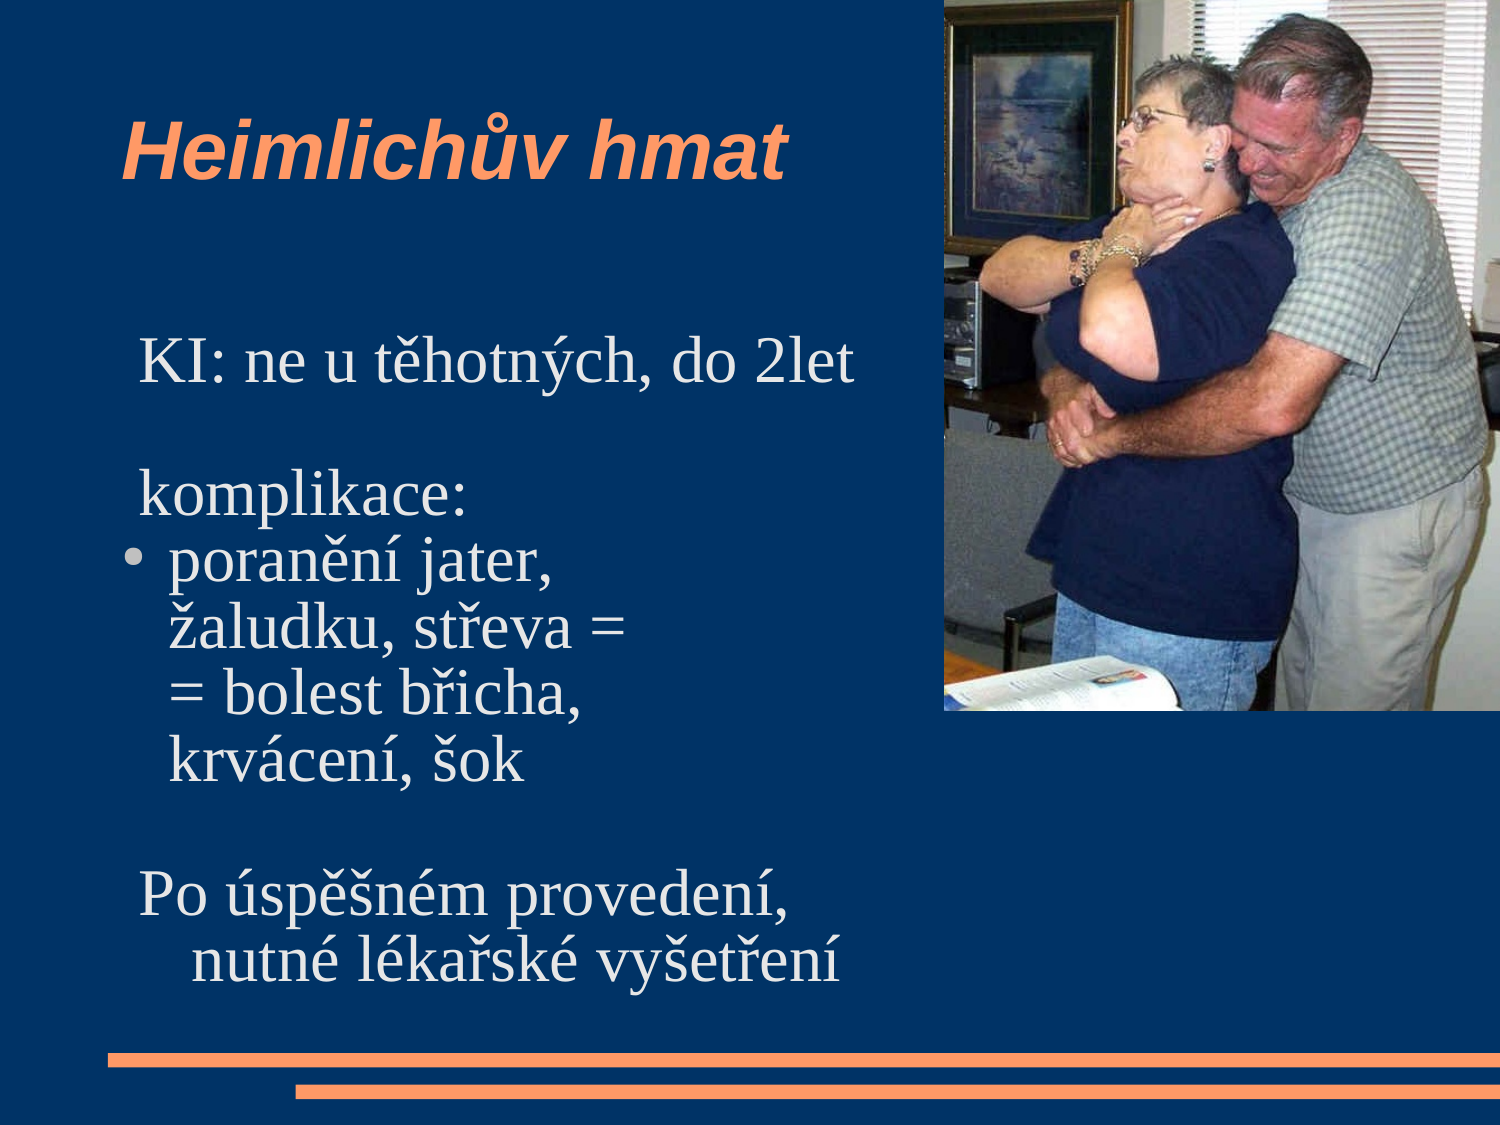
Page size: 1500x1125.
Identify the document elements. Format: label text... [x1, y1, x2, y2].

list KI: ne u těhotných, do 2let komplikace: poranění jater, žaludku, střeva = = bolest břicha, krvácení, šok Po úspěšném provedení, nutné lékařské vyšetření [121, 322, 946, 1125]
title Heimlichův hmat [121, 46, 944, 254]
picture [944, 0, 1500, 711]
